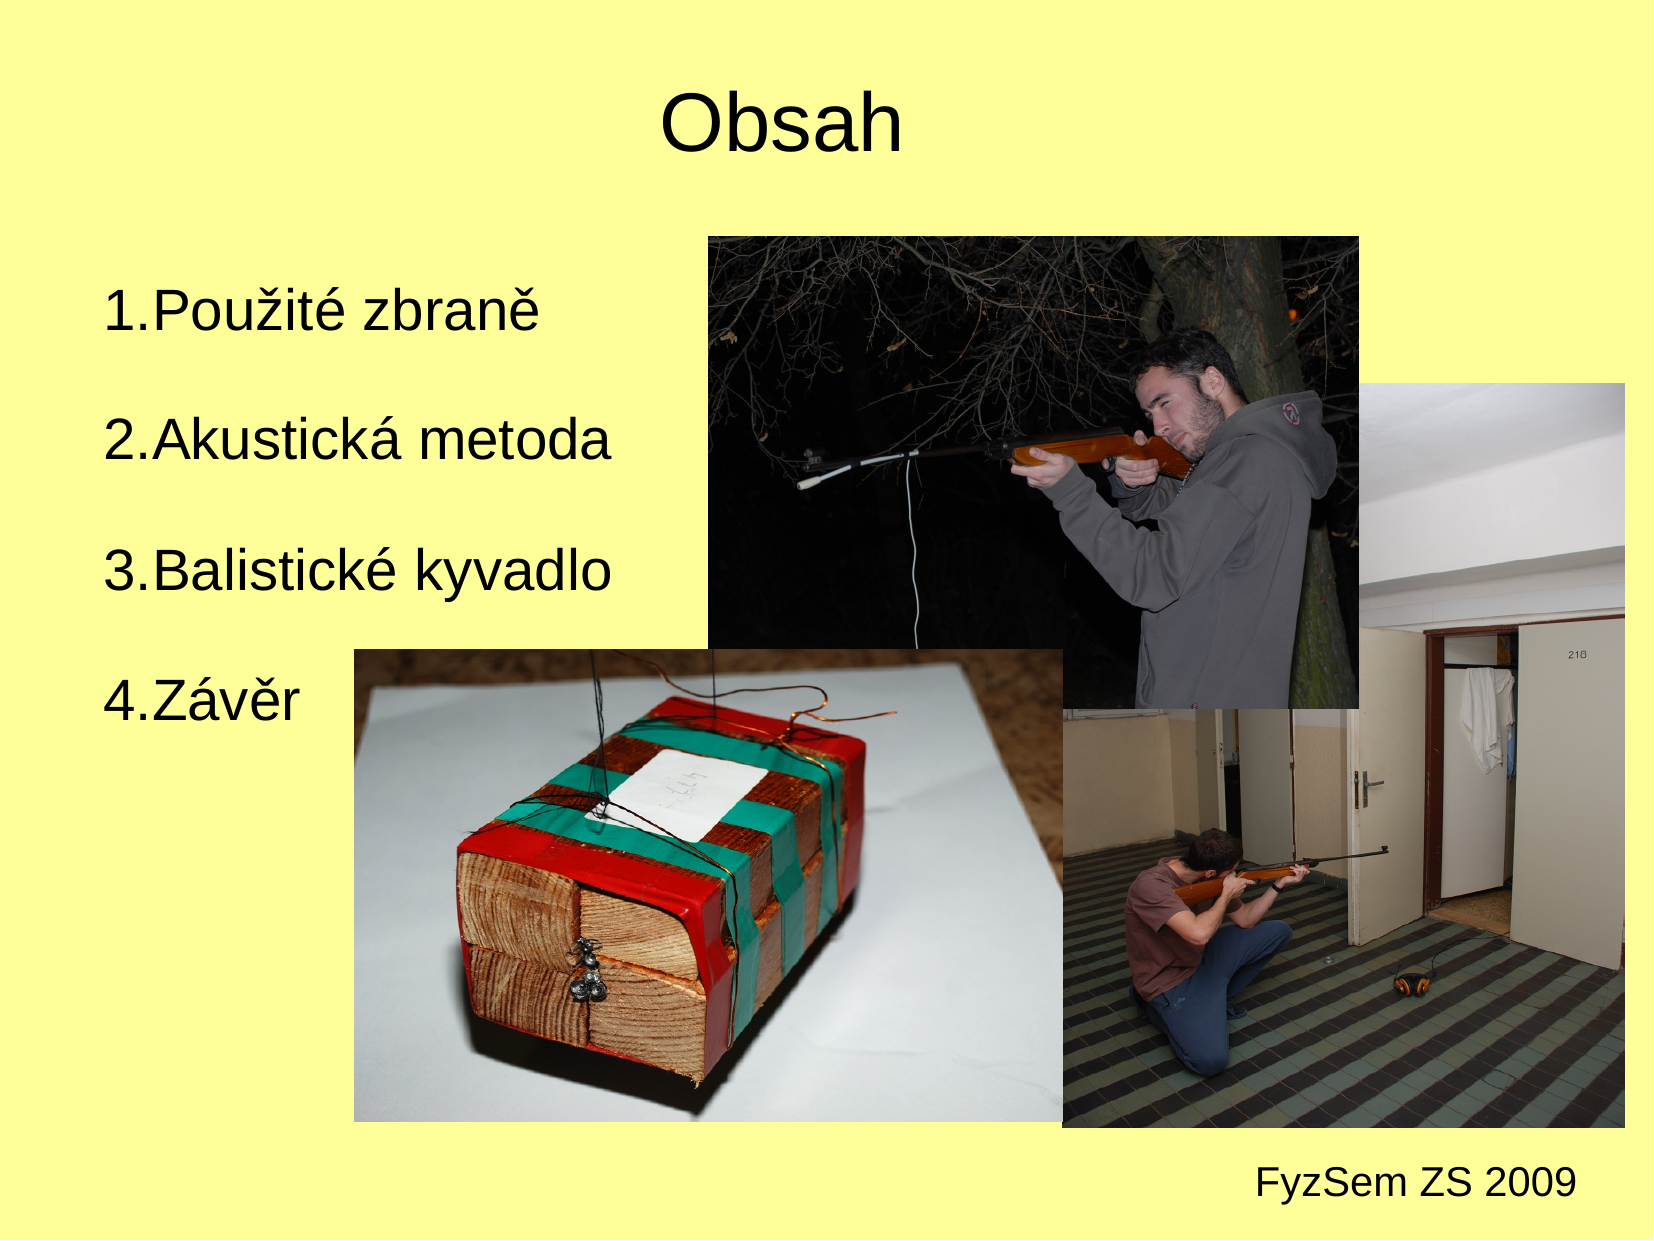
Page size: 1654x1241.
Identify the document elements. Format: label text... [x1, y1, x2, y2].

picture [354, 236, 1625, 1128]
text_box 1.Použité zbraně 2.Akustická metoda 3.Balistické kyvadlo 4.Závěr [88, 269, 708, 739]
text_box FyzSem ZS 2009 [1240, 1151, 1654, 1214]
text_box Obsah [236, 69, 1329, 178]
